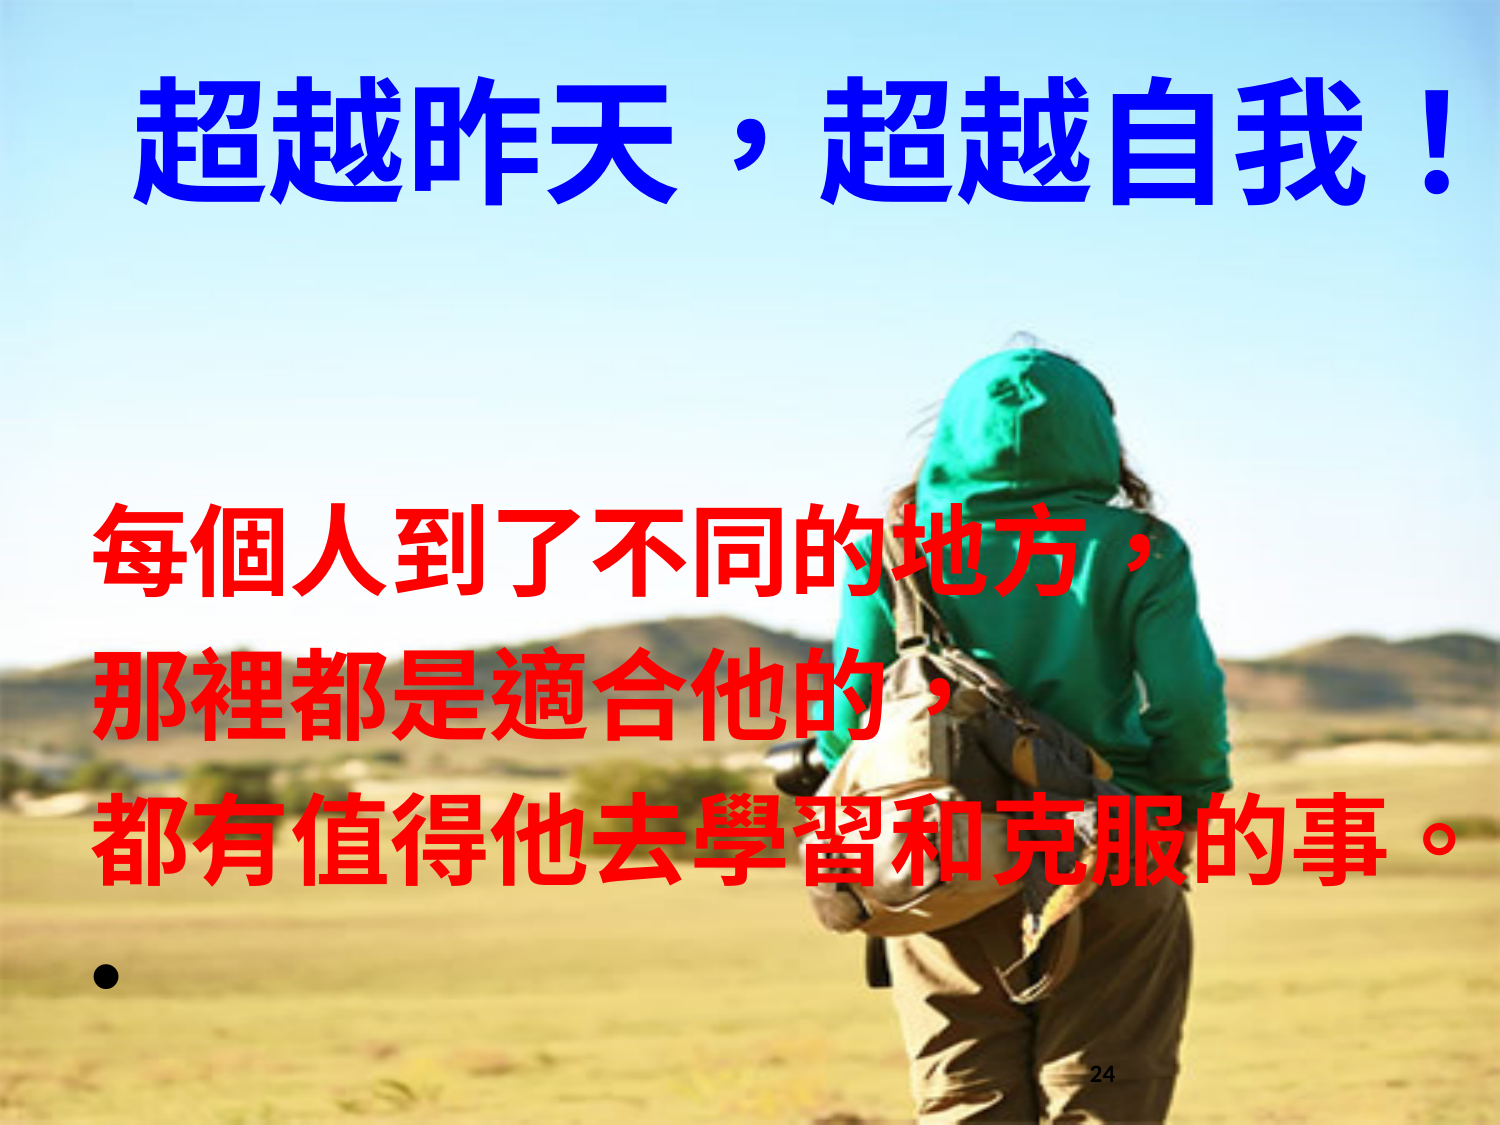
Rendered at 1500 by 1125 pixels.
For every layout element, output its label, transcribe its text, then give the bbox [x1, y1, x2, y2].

list 每個人到了不同的地方， 那裡都是適合他的， 都有值得他去學習和克服的事。 [75, 480, 1426, 918]
picture [0, 0, 1500, 1125]
text_box 24 [1074, 1042, 1426, 1103]
title 超越昨天，超越自我！ [75, 45, 1426, 233]
